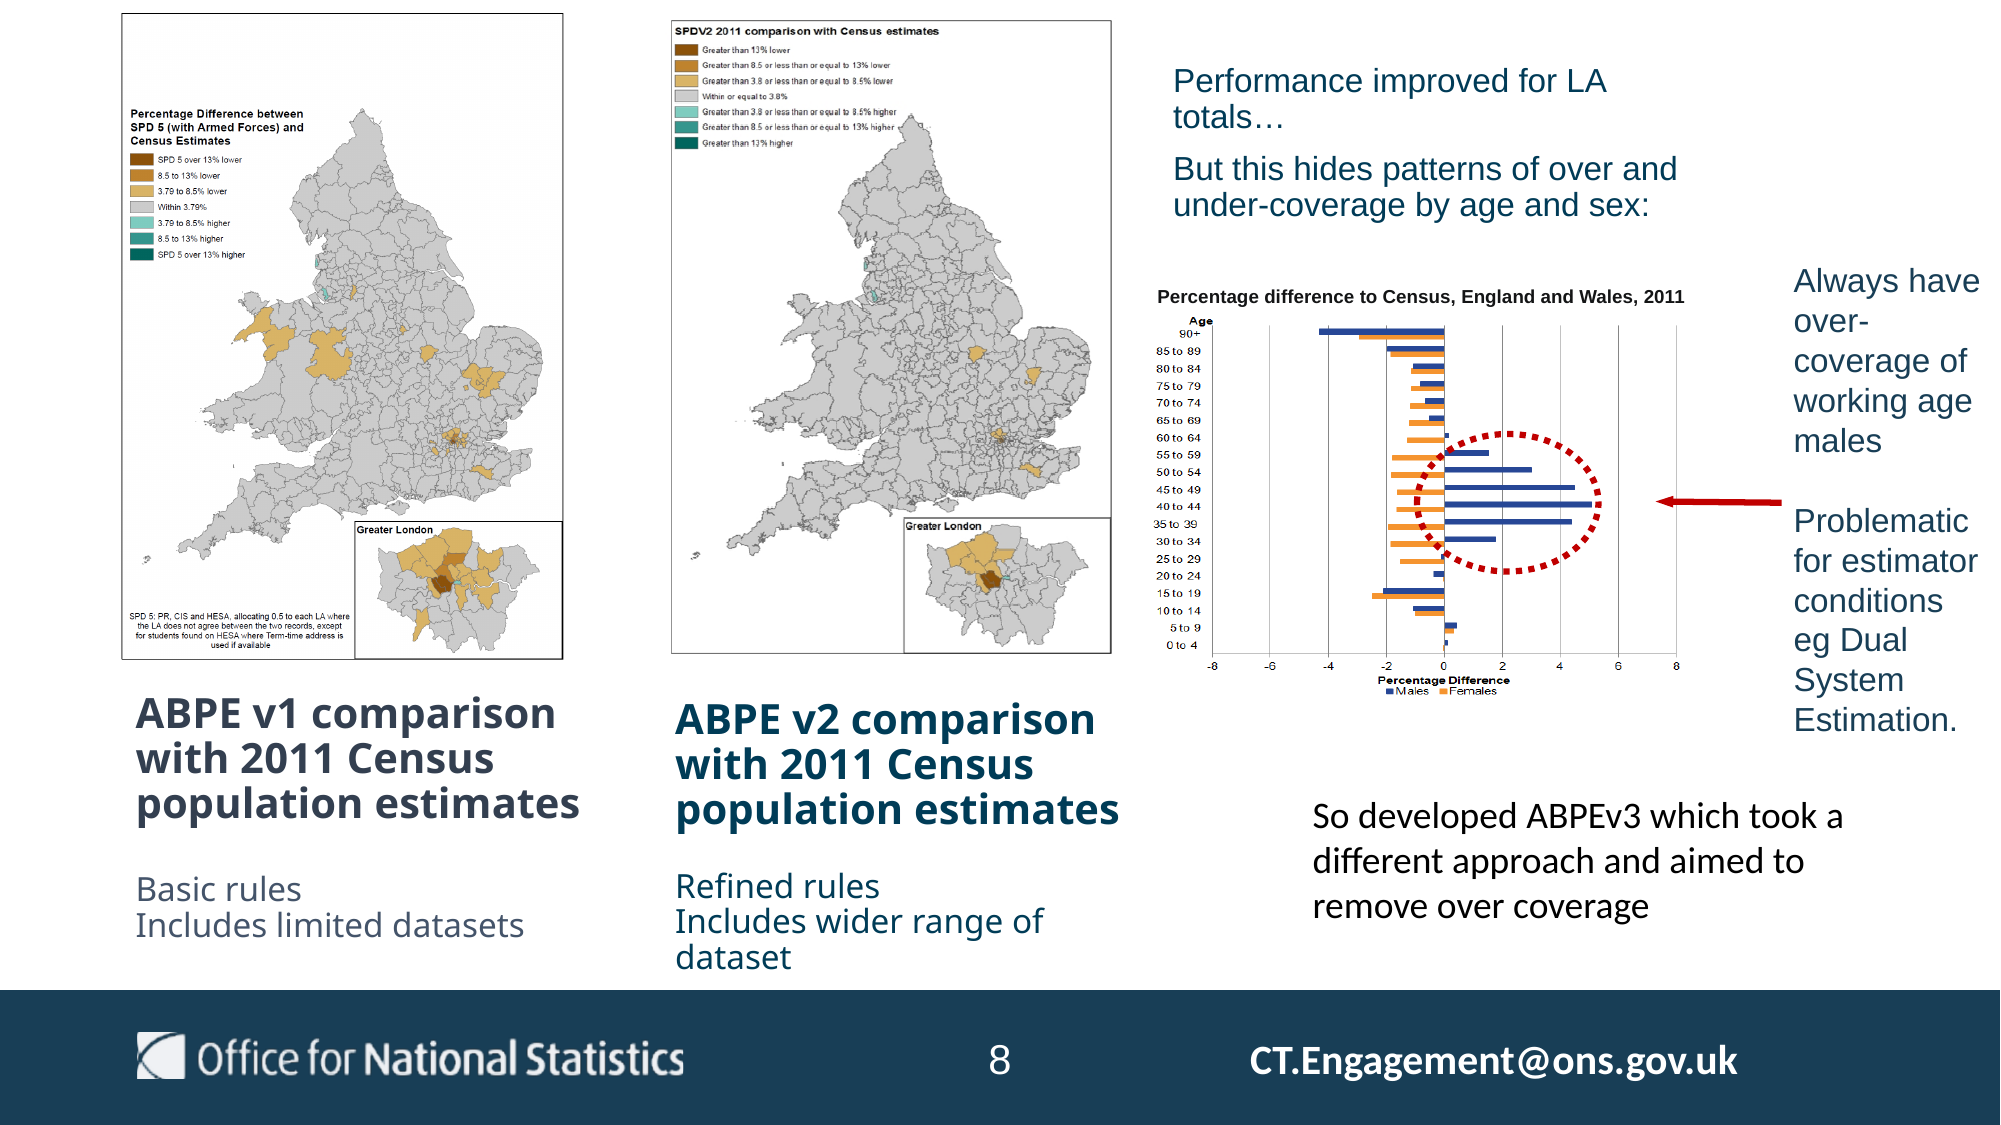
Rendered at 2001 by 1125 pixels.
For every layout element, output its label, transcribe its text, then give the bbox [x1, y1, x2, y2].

title ABPE v1 comparison with 2011 Census population estimates Basic rules Includes limited datasets [120, 689, 616, 1068]
picture [1142, 313, 1737, 705]
picture [664, 12, 1116, 660]
text_box ABPE v2 comparison with 2011 Census population estimates Refined rules Includes wider range of dataset [675, 691, 1171, 1061]
text_box CT.Engagement@ons.gov.uk [1235, 1025, 1866, 1086]
picture [120, 12, 564, 660]
text_box 8 [764, 1025, 1235, 1086]
text_box Performance improved for LA totals… But this hides patterns of over and under-coverage by age and sex: [1173, 58, 1703, 233]
text_box So developed ABPEv3 which took a different approach and aimed to remove over coverage [1297, 783, 1893, 935]
text_box Percentage difference to Census, England and Wales, 2011 [1142, 276, 1839, 313]
text_box Always have over-coverage of working age males Problematic for estimator conditions eg Dual System Estimation. [1778, 251, 2000, 793]
